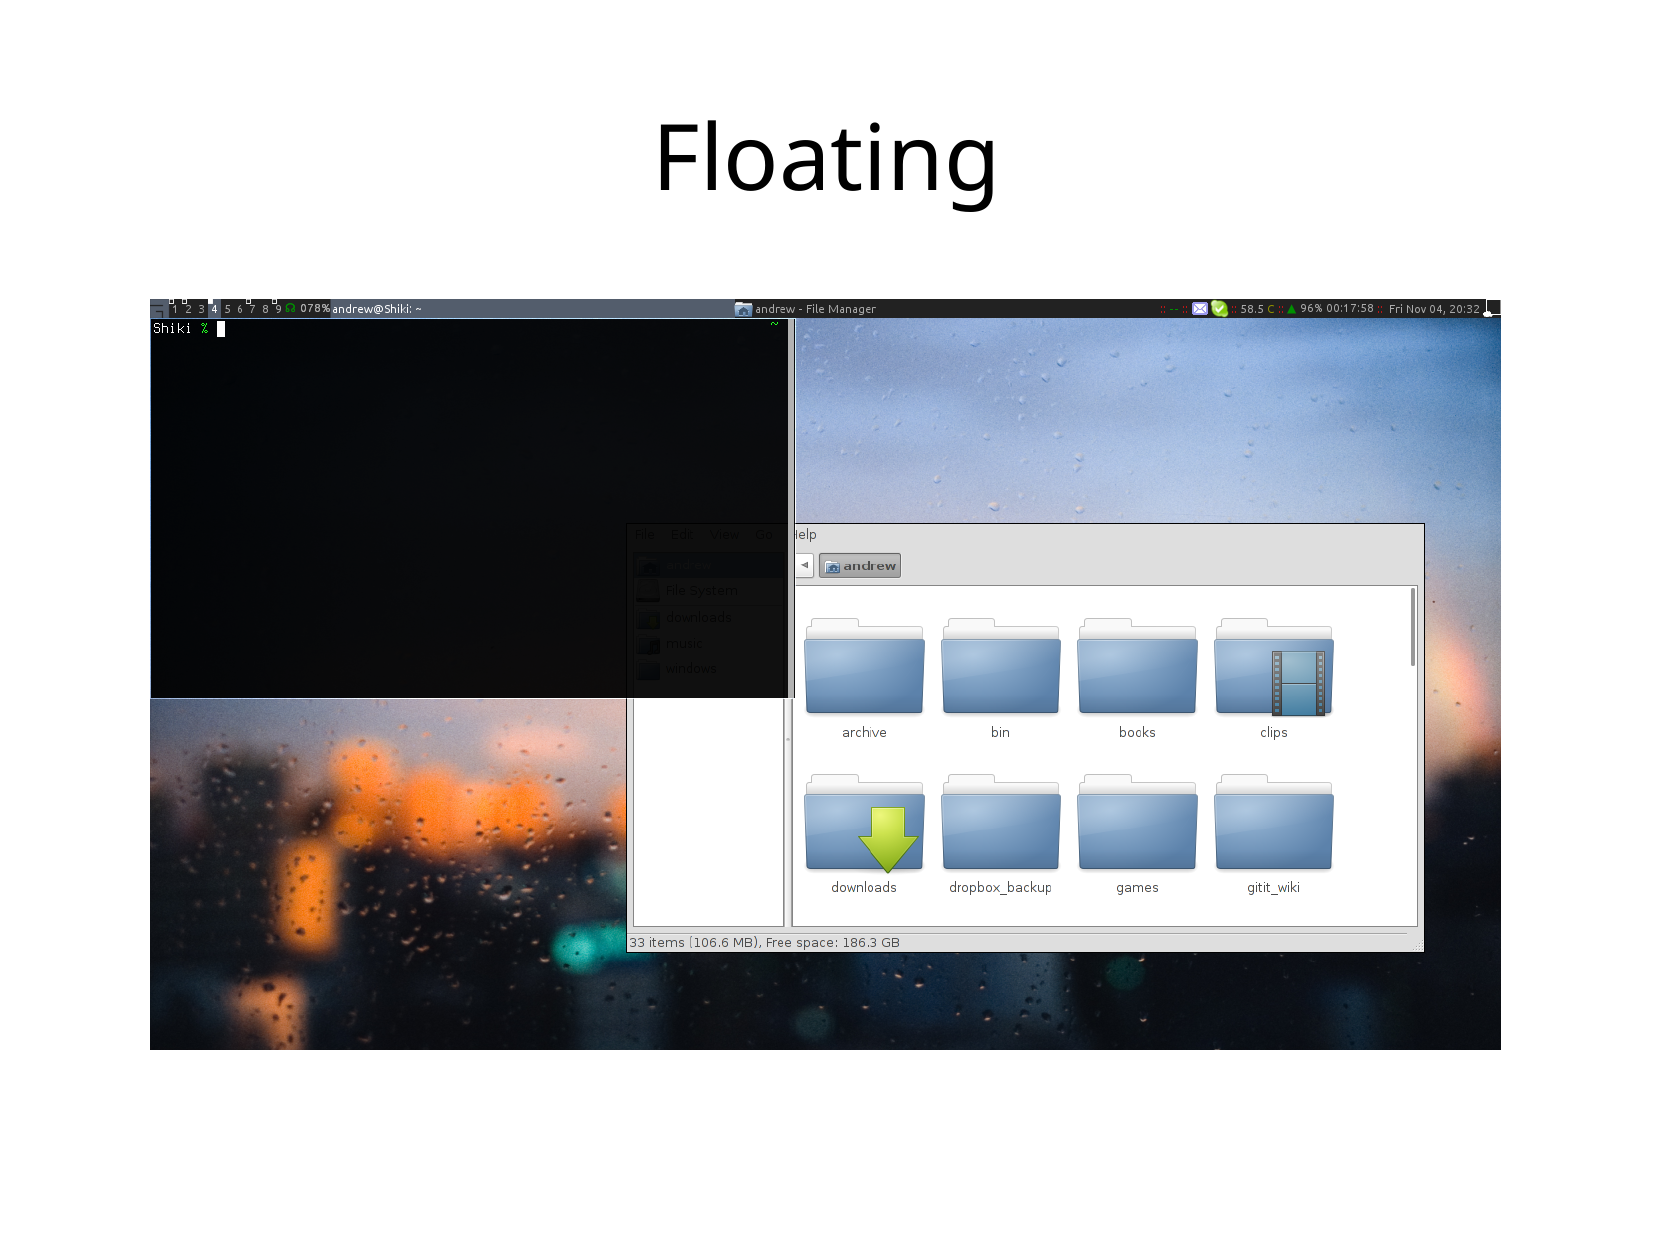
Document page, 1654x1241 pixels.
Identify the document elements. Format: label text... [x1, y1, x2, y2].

picture [150, 299, 1501, 1051]
title Floating [0, 0, 1654, 311]
